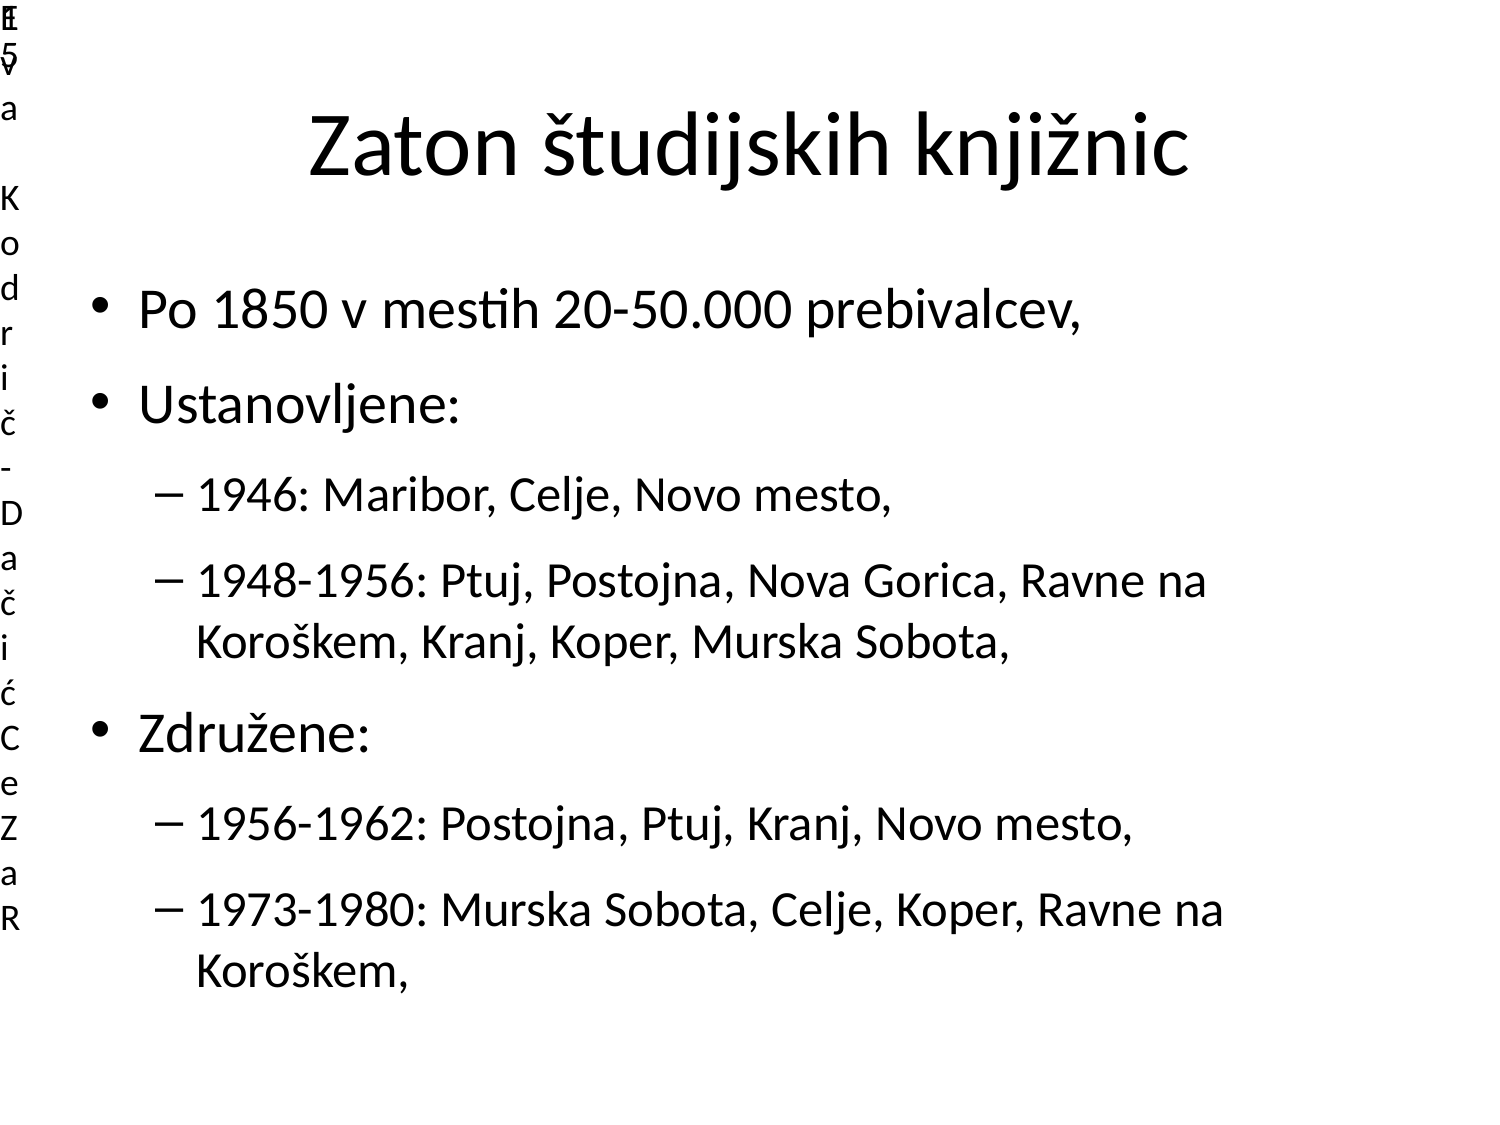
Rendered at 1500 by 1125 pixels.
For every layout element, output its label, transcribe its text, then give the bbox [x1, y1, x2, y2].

title Zaton študijskih knjižnic [75, 45, 1425, 233]
list Po 1850 v mestih 20-50.000 prebivalcev, Ustanovljene: 1946: Maribor, Celje, Novo mesto, 1948-1956: Ptuj, Postojna, Nova Gorica, Ravne na Koroškem, Kranj, Koper, Murska Sobota, Združene: 1956-1962: Postojna, Ptuj, Kranj, Novo mesto, 1973-1980: Murska Sobota, Celje, Koper, Ravne na Koroškem, [75, 262, 1425, 1005]
